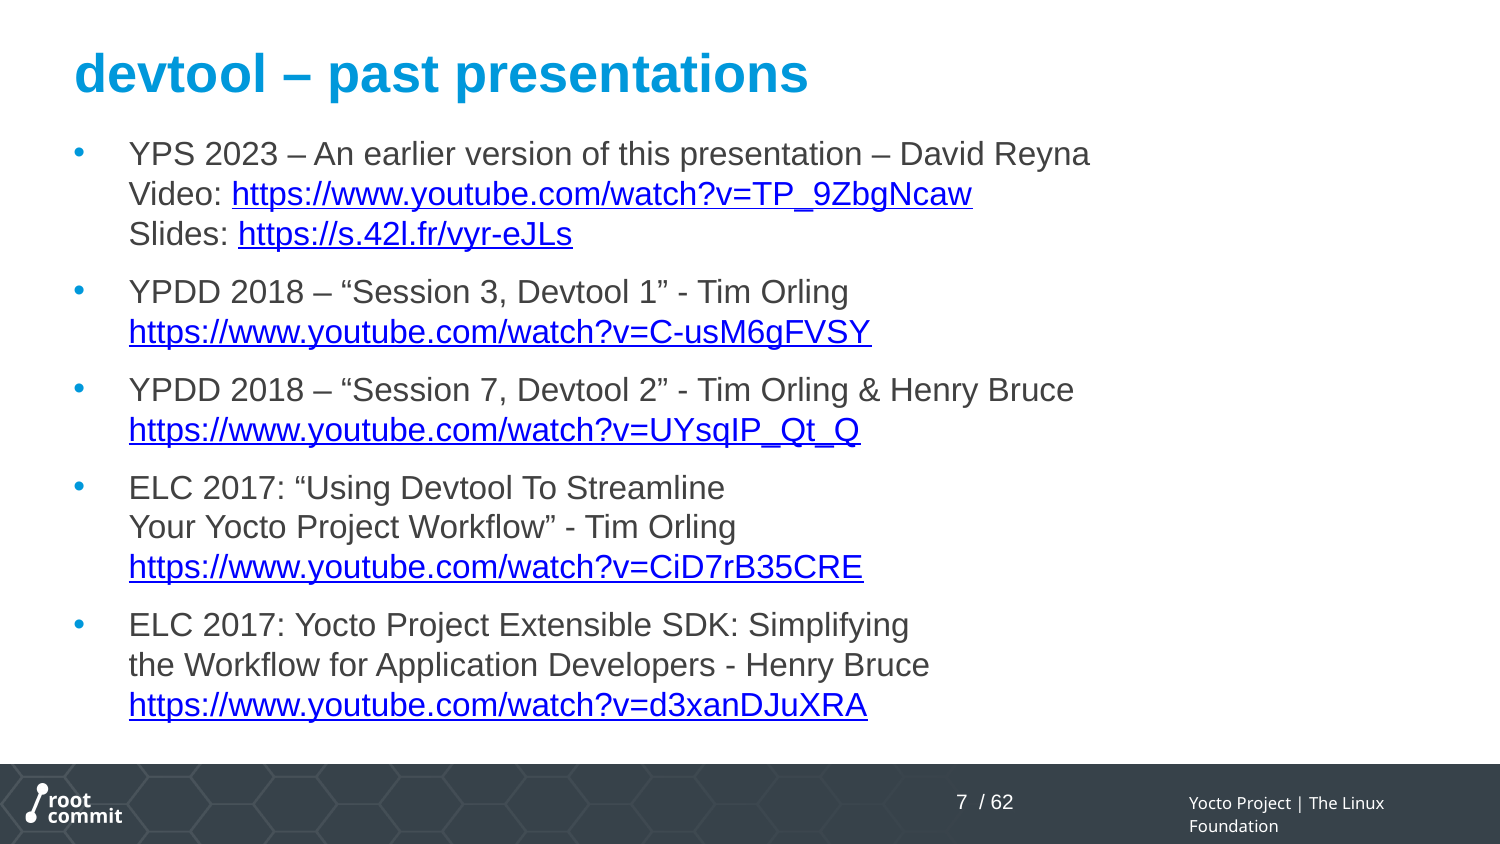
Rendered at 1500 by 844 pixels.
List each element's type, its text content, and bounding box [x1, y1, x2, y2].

text_box devtool – past presentations [74, 50, 1424, 159]
picture [0, 0, 1500, 844]
text_box YPS 2023 – An earlier version of this presentation – David Reyna Video: https://www.youtube.com/watch?v=TP_9ZbgNcaw Slides: https://s.42l.fr/vyr-eJLs YPDD 2018 – “Session 3, Devtool 1” - Tim Orling https://www.youtube.com/watch?v=C-usM6gFVSY YPDD 2018 – “Session 7, Devtool 2” - Tim Orling & Henry Bruce https://www.youtube.com/watch?v=UYsqIP_Qt_Q ELC 2017: “Using Devtool To Streamline Your Yocto Project Workflow” - Tim Orling https://www.youtube.com/watch?v=CiD7rB35CRE ELC 2017: Yocto Project Extensible SDK: Simplifying the Workflow for Application Developers - Henry Bruce https://www.youtube.com/watch?v=d3xanDJuXRA [72, 132, 1422, 738]
